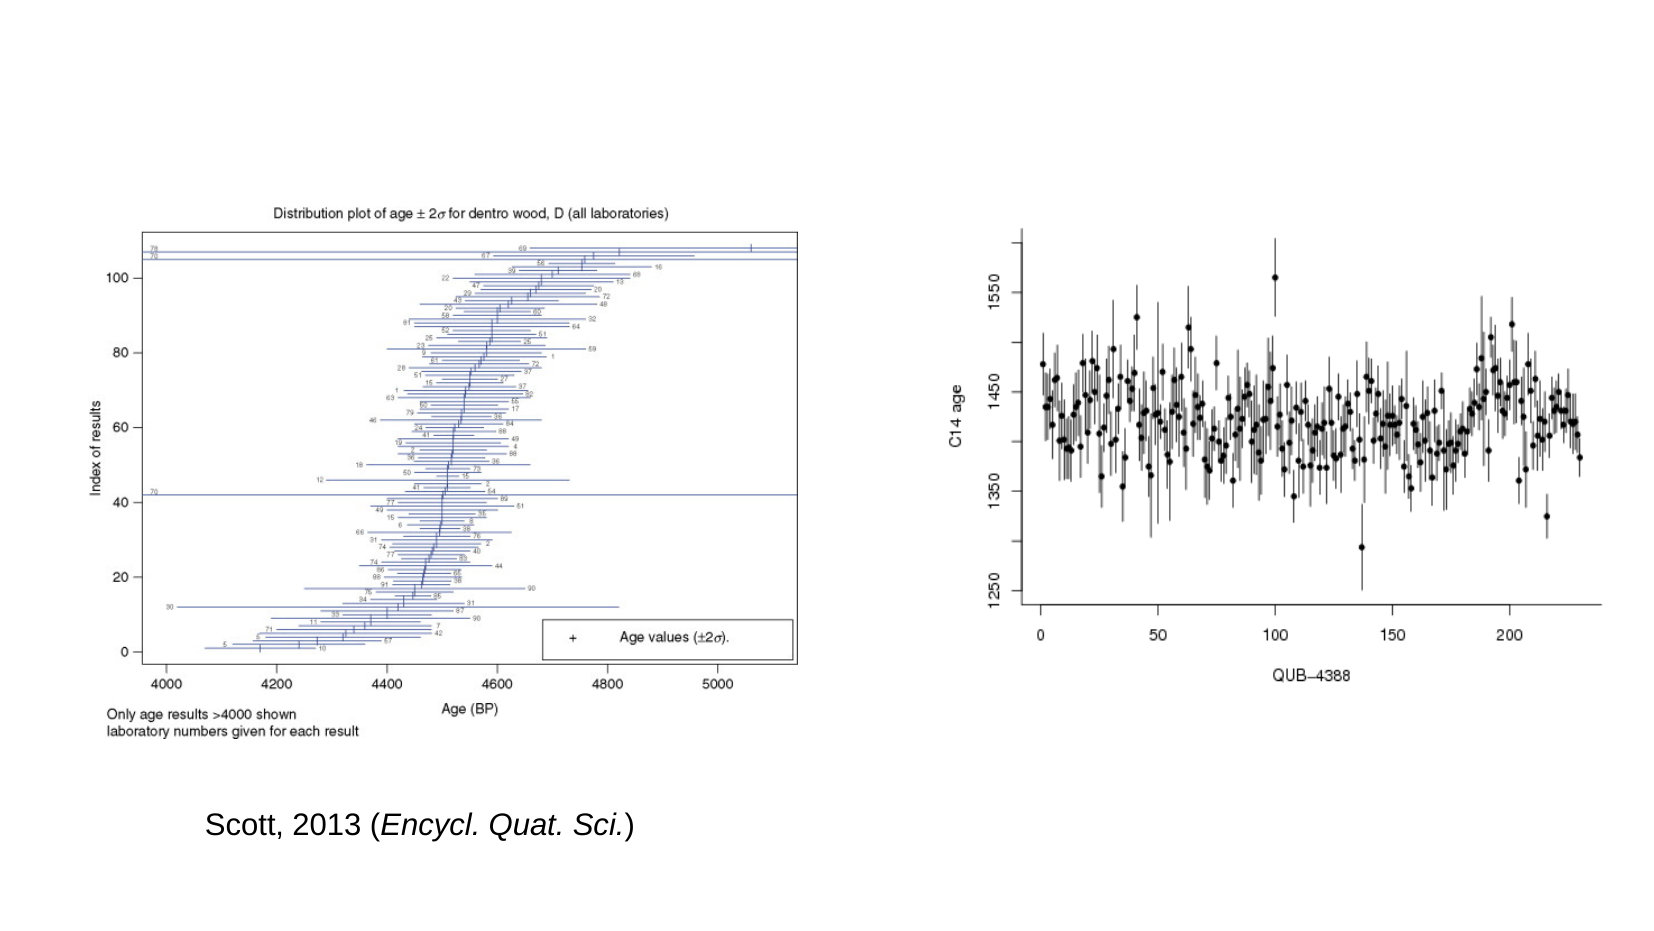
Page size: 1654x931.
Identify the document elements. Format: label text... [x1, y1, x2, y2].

picture [944, 147, 1641, 708]
picture [88, 206, 798, 739]
text_box Scott, 2013 (Encycl. Quat. Sci.) [190, 797, 650, 850]
